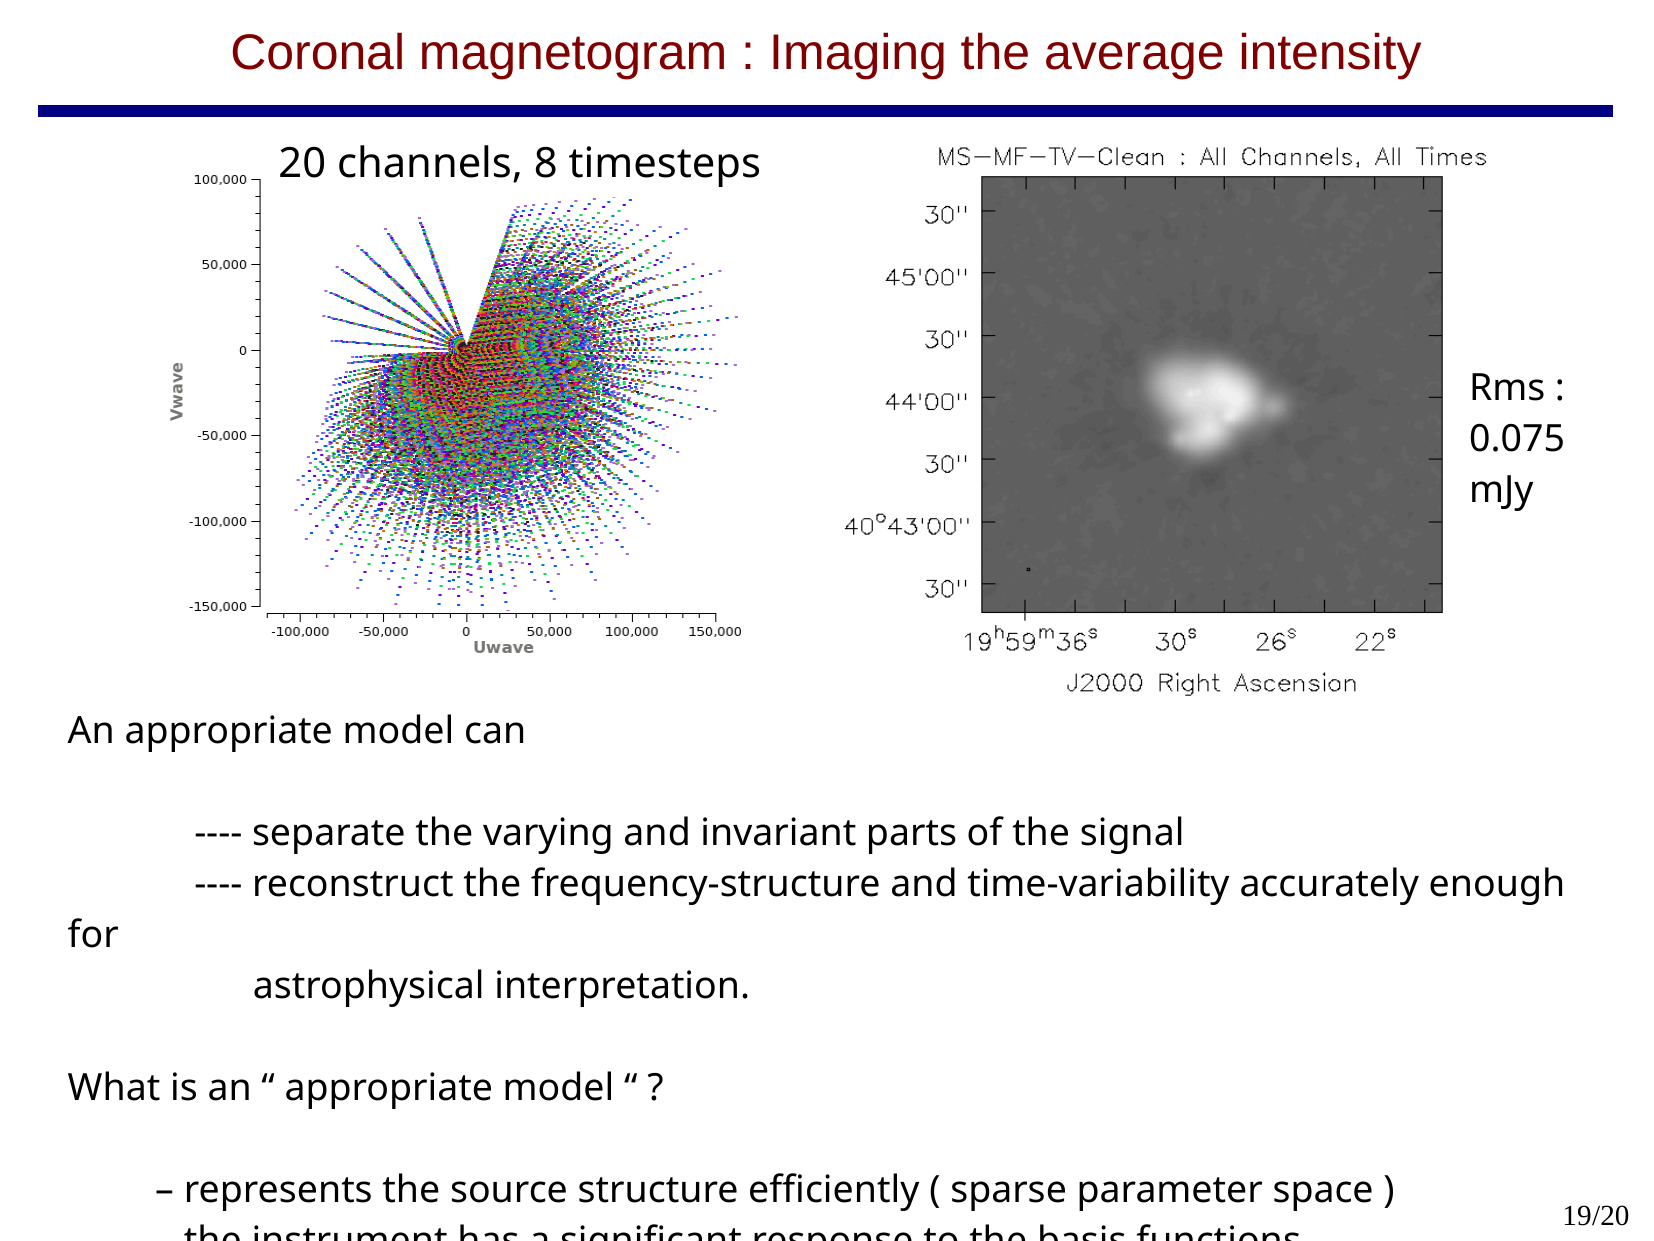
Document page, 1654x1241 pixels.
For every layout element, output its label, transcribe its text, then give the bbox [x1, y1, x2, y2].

text_box 20 channels, 8 timesteps [263, 125, 795, 193]
title Coronal magnetogram : Imaging the average intensity [82, 15, 1571, 89]
text_box Rms : 0.075 mJy [1454, 353, 1653, 459]
picture [831, 142, 1486, 730]
text_box An appropriate model can ---- separate the varying and invariant parts of the signal ---- reconstruct the frequency-structure and time-variability accurately enough for astrophysical interpretation. What is an “ appropriate model “ ? – represents the source structure efficiently ( sparse parameter space ) – the instrument has a significant response to the basis functions. – the instrument can distinguish between the basis functions. [52, 696, 1631, 1209]
picture [167, 146, 742, 657]
